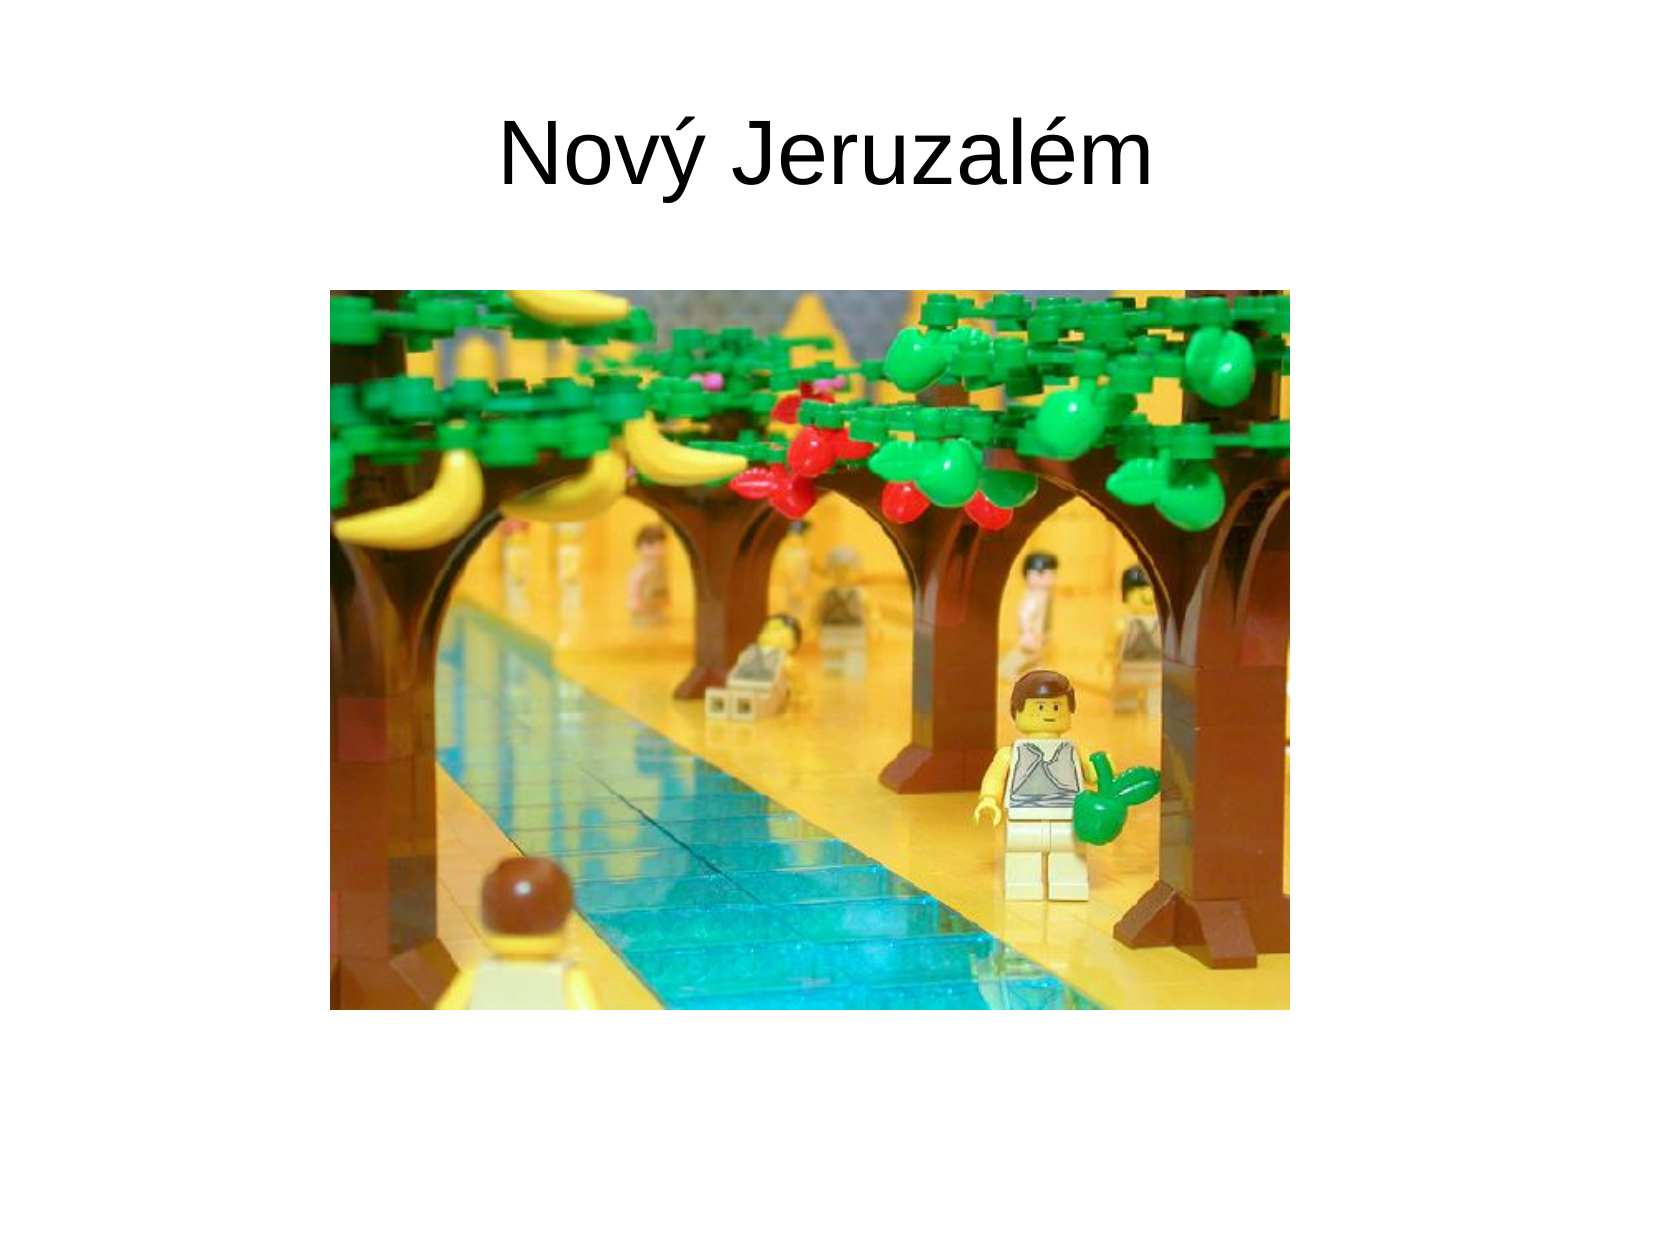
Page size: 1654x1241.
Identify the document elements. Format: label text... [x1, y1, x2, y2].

picture [330, 290, 1290, 1010]
title Nový Jeruzalém [82, 49, 1571, 257]
